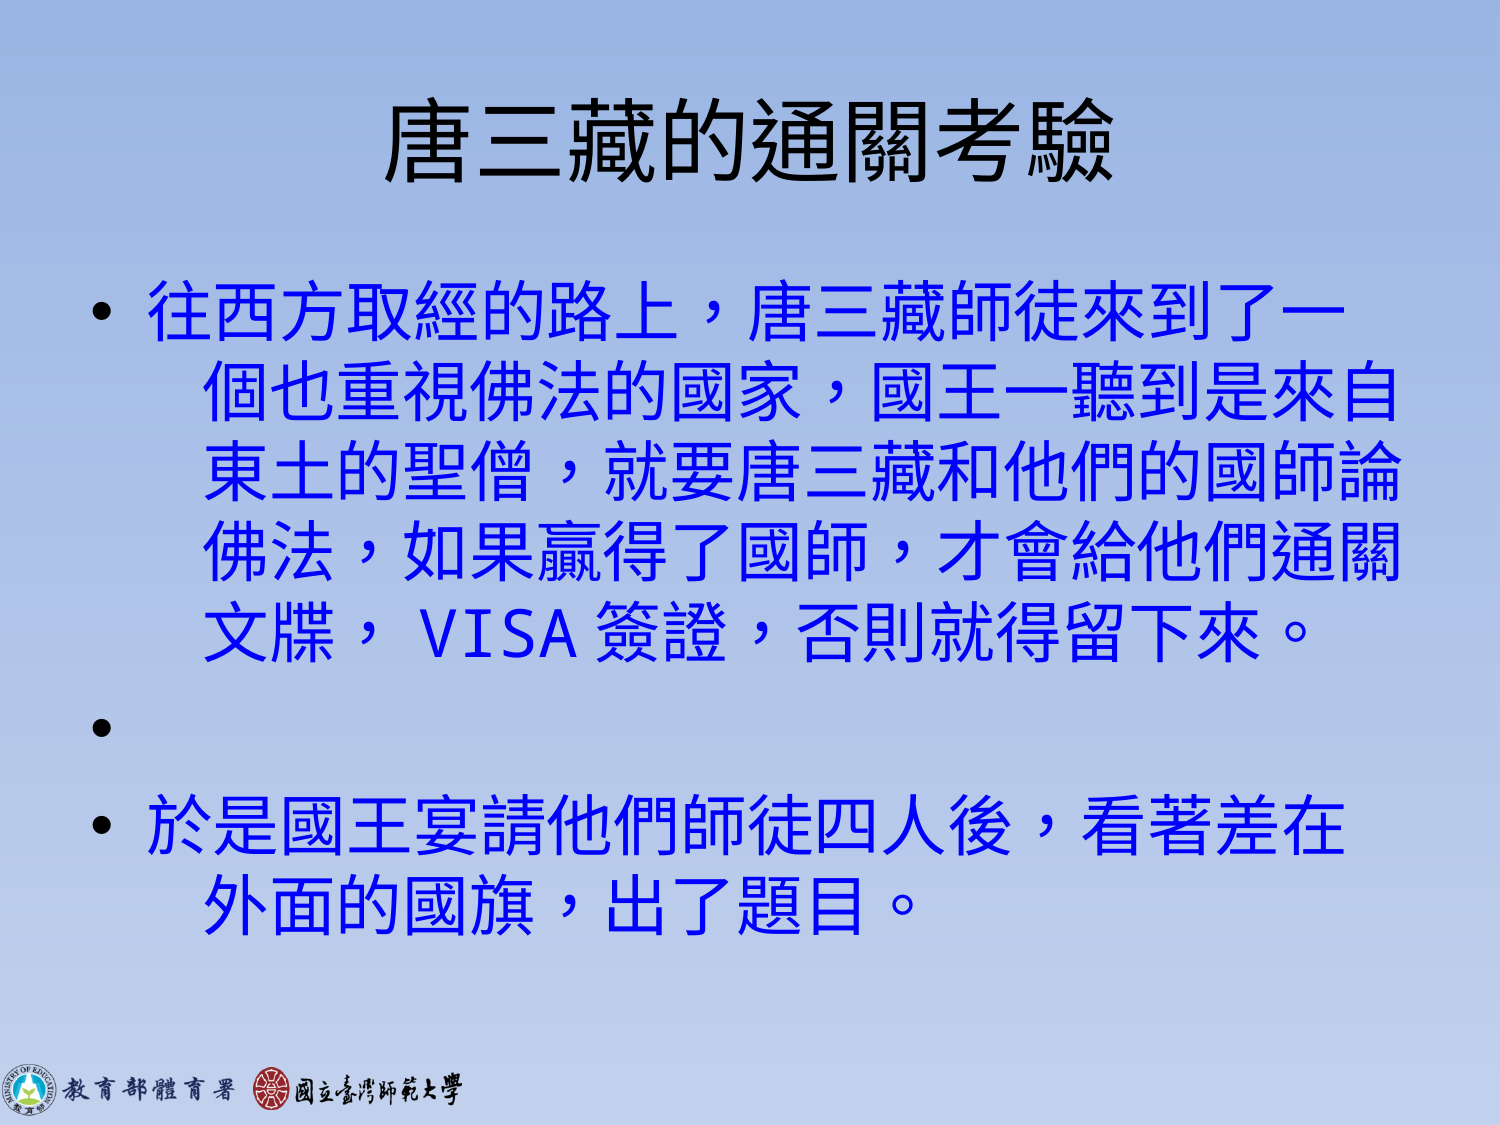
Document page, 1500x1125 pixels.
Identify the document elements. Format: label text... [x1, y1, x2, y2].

title 唐三藏的通關考驗 [75, 45, 1426, 233]
list 往西方取經的路上，唐三藏師徒來到了一個也重視佛法的國家，國王一聽到是來自東土的聖僧，就要唐三藏和他們的國師論佛法，如果贏得了國師，才會給他們通關文牒，VISA簽證，否則就得留下來。 於是國王宴請他們師徒四人後，看著差在外面的國旗，出了題目。 [75, 262, 1426, 1005]
